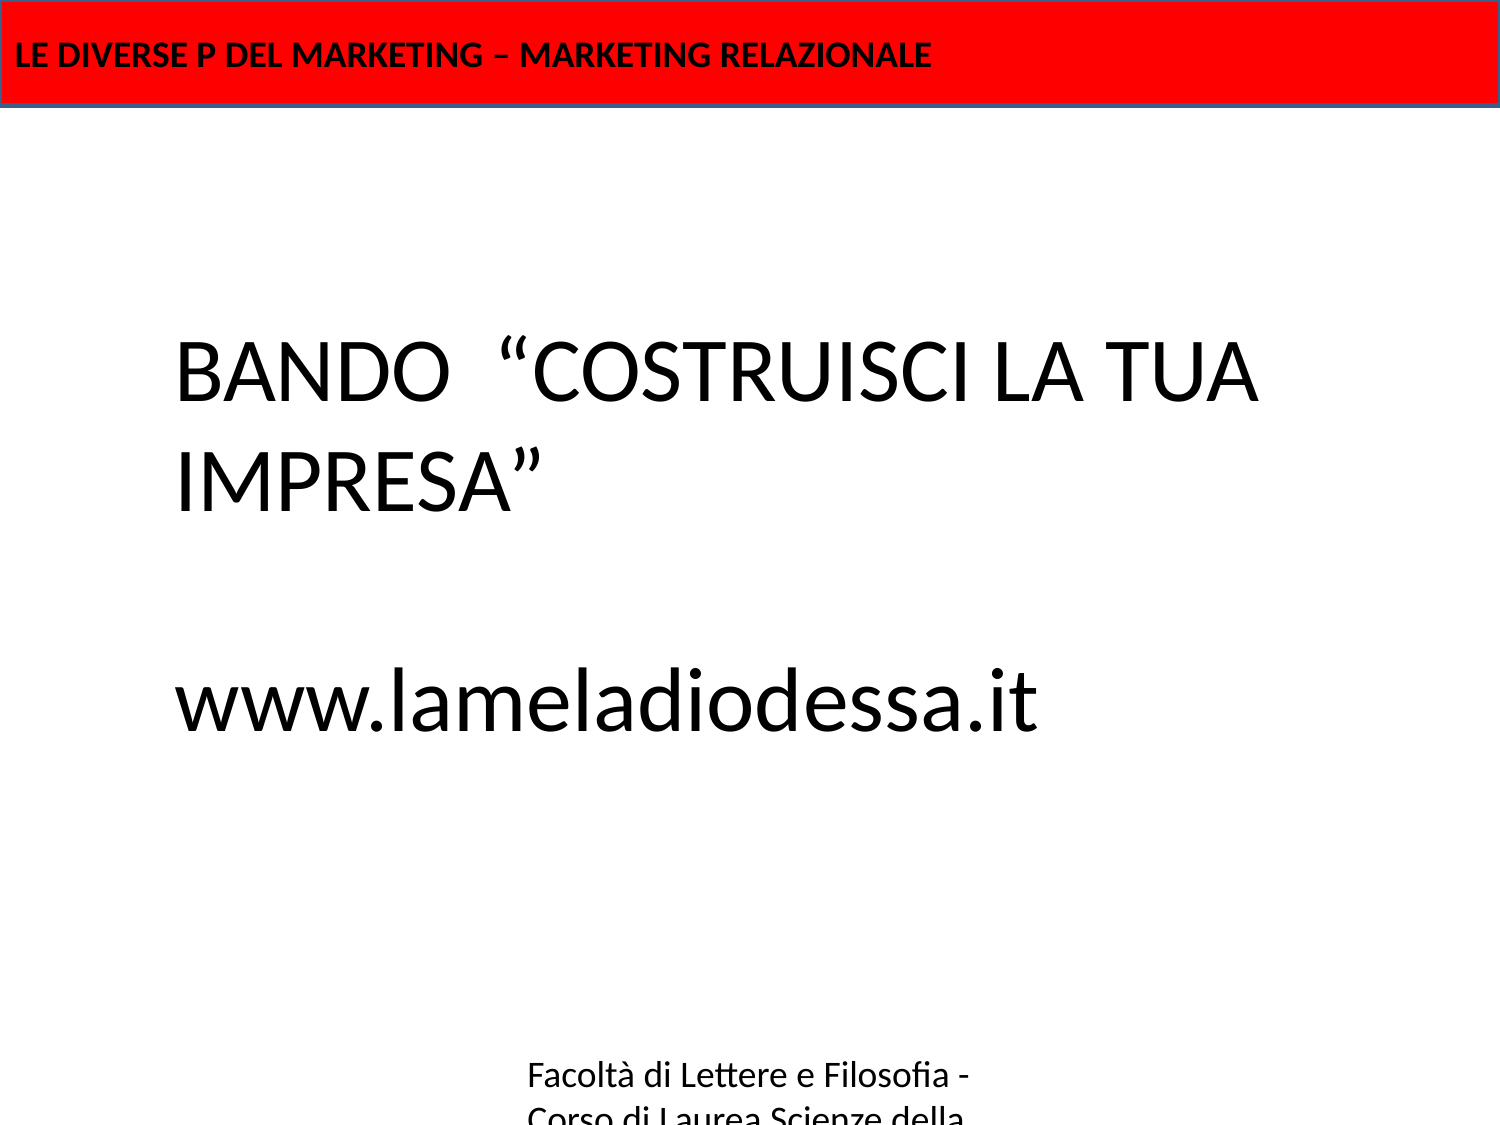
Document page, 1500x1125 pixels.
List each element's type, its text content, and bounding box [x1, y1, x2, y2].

text_box LE DIVERSE P DEL MARKETING – MARKETING RELAZIONALE [0, 0, 1500, 106]
text_box BANDO “COSTRUISCI LA TUA IMPRESA” www.lameladiodessa.it [159, 302, 1400, 758]
footer Facoltà di Lettere e Filosofia - Corso di Laurea Scienze della Comunicazione – Economia e Gestione dell’impresa Gianluca Gariuolo [512, 1042, 988, 1103]
